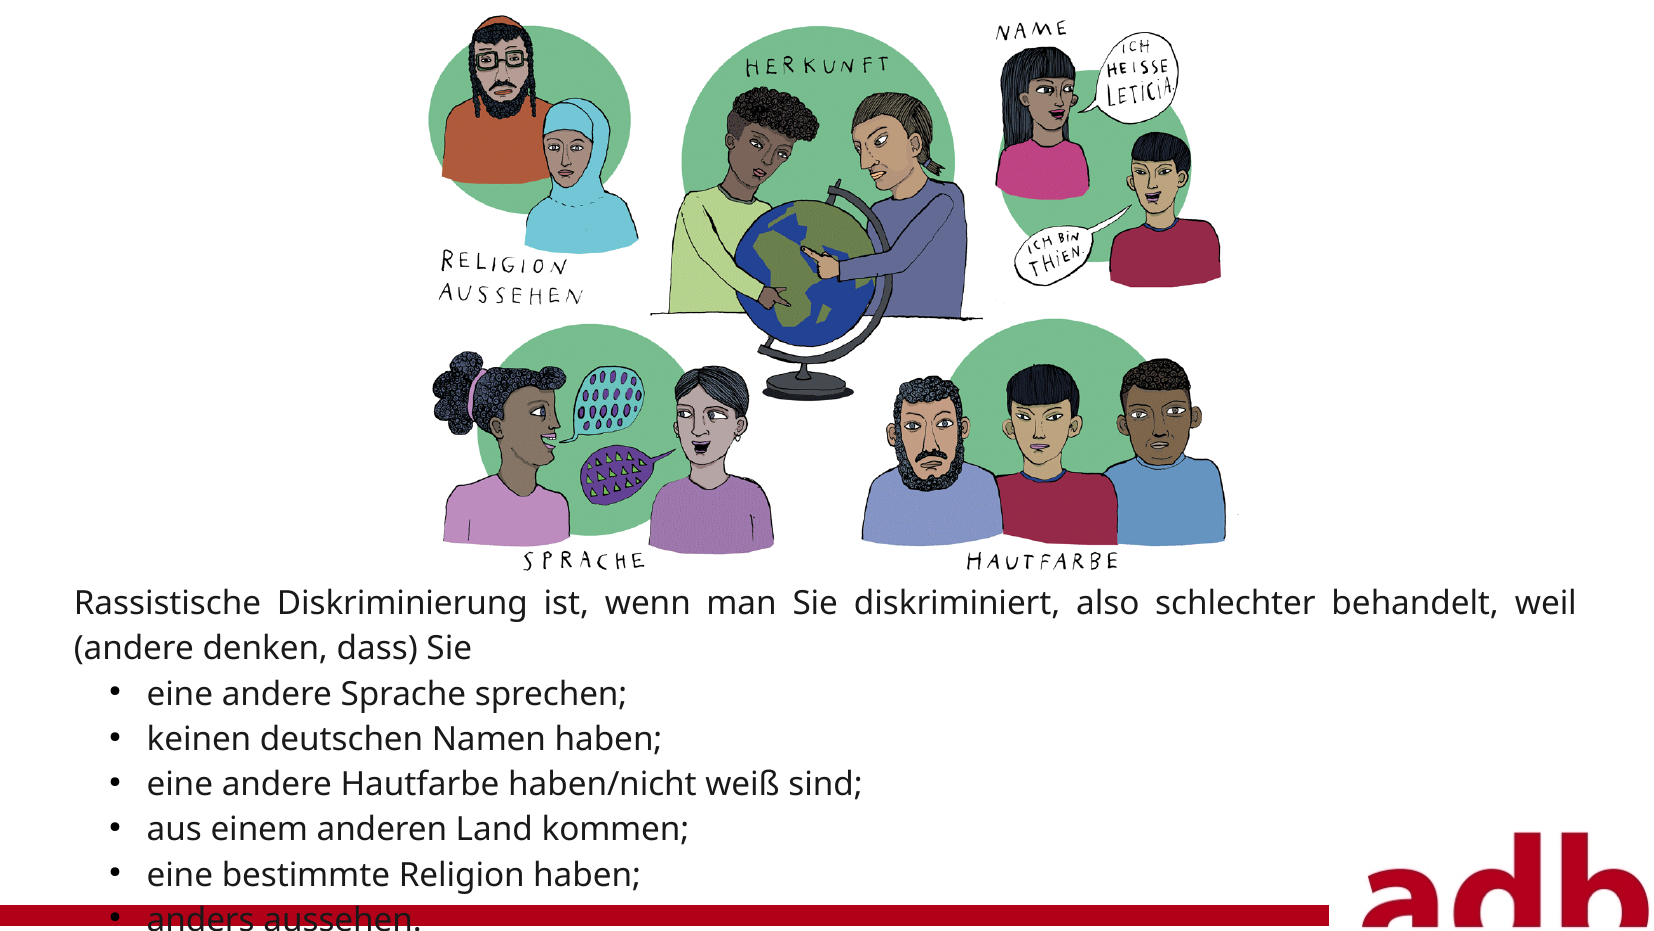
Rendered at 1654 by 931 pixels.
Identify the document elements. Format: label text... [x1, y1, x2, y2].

picture [1595, 830, 1654, 931]
text_box Rassistische Diskriminierung ist, wenn man Sie diskriminiert, also schlechter behandelt, weil (andere denken, dass) Sie eine andere Sprache sprechen; keinen deutschen Namen haben; eine andere Hautfarbe haben/nicht weiß sind; aus einem anderen Land kommen; eine bestimmte Religion haben; anders aussehen. [59, 571, 1595, 931]
picture [409, 0, 1244, 571]
